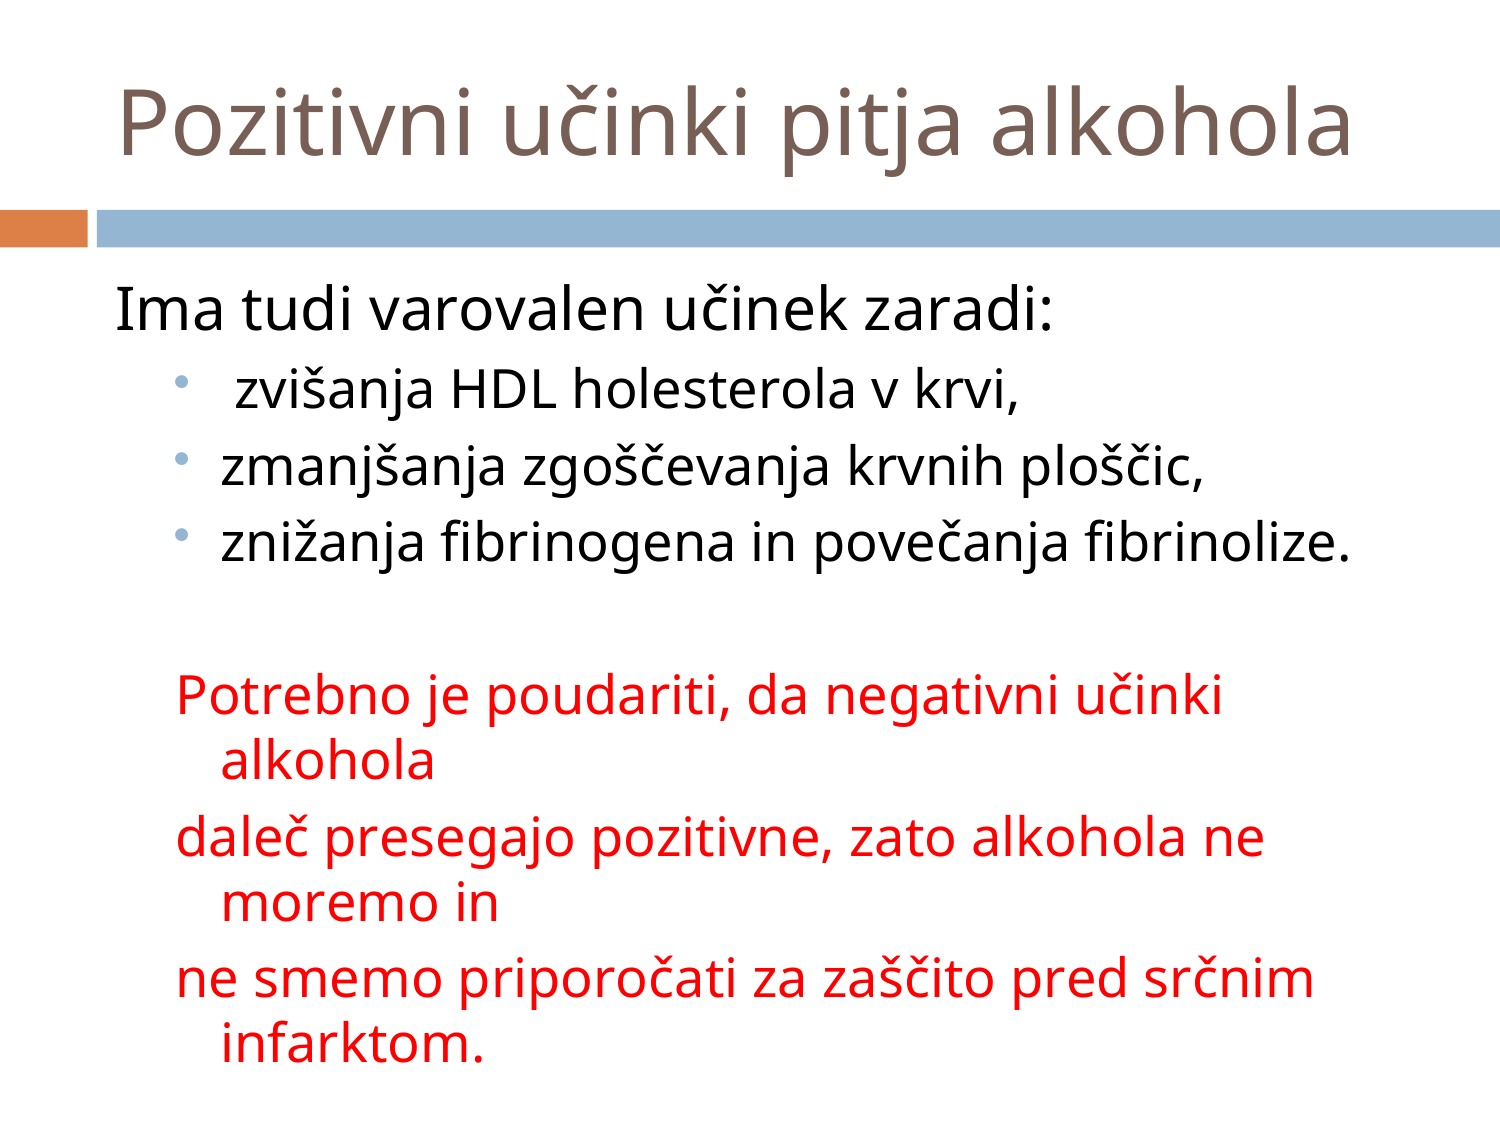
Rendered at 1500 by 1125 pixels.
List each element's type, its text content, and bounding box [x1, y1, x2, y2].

list Ima tudi varovalen učinek zaradi: zvišanja HDL holesterola v krvi, zmanjšanja zgoščevanja krvnih ploščic, znižanja fibrinogena in povečanja fibrinolize. Potrebno je poudariti, da negativni učinki alkohola daleč presegajo pozitivne, zato alkohola ne moremo in ne smemo priporočati za zaščito pred srčnim infarktom. [100, 262, 1438, 1095]
title Pozitivni učinki pitja alkohola [100, 37, 1438, 201]
